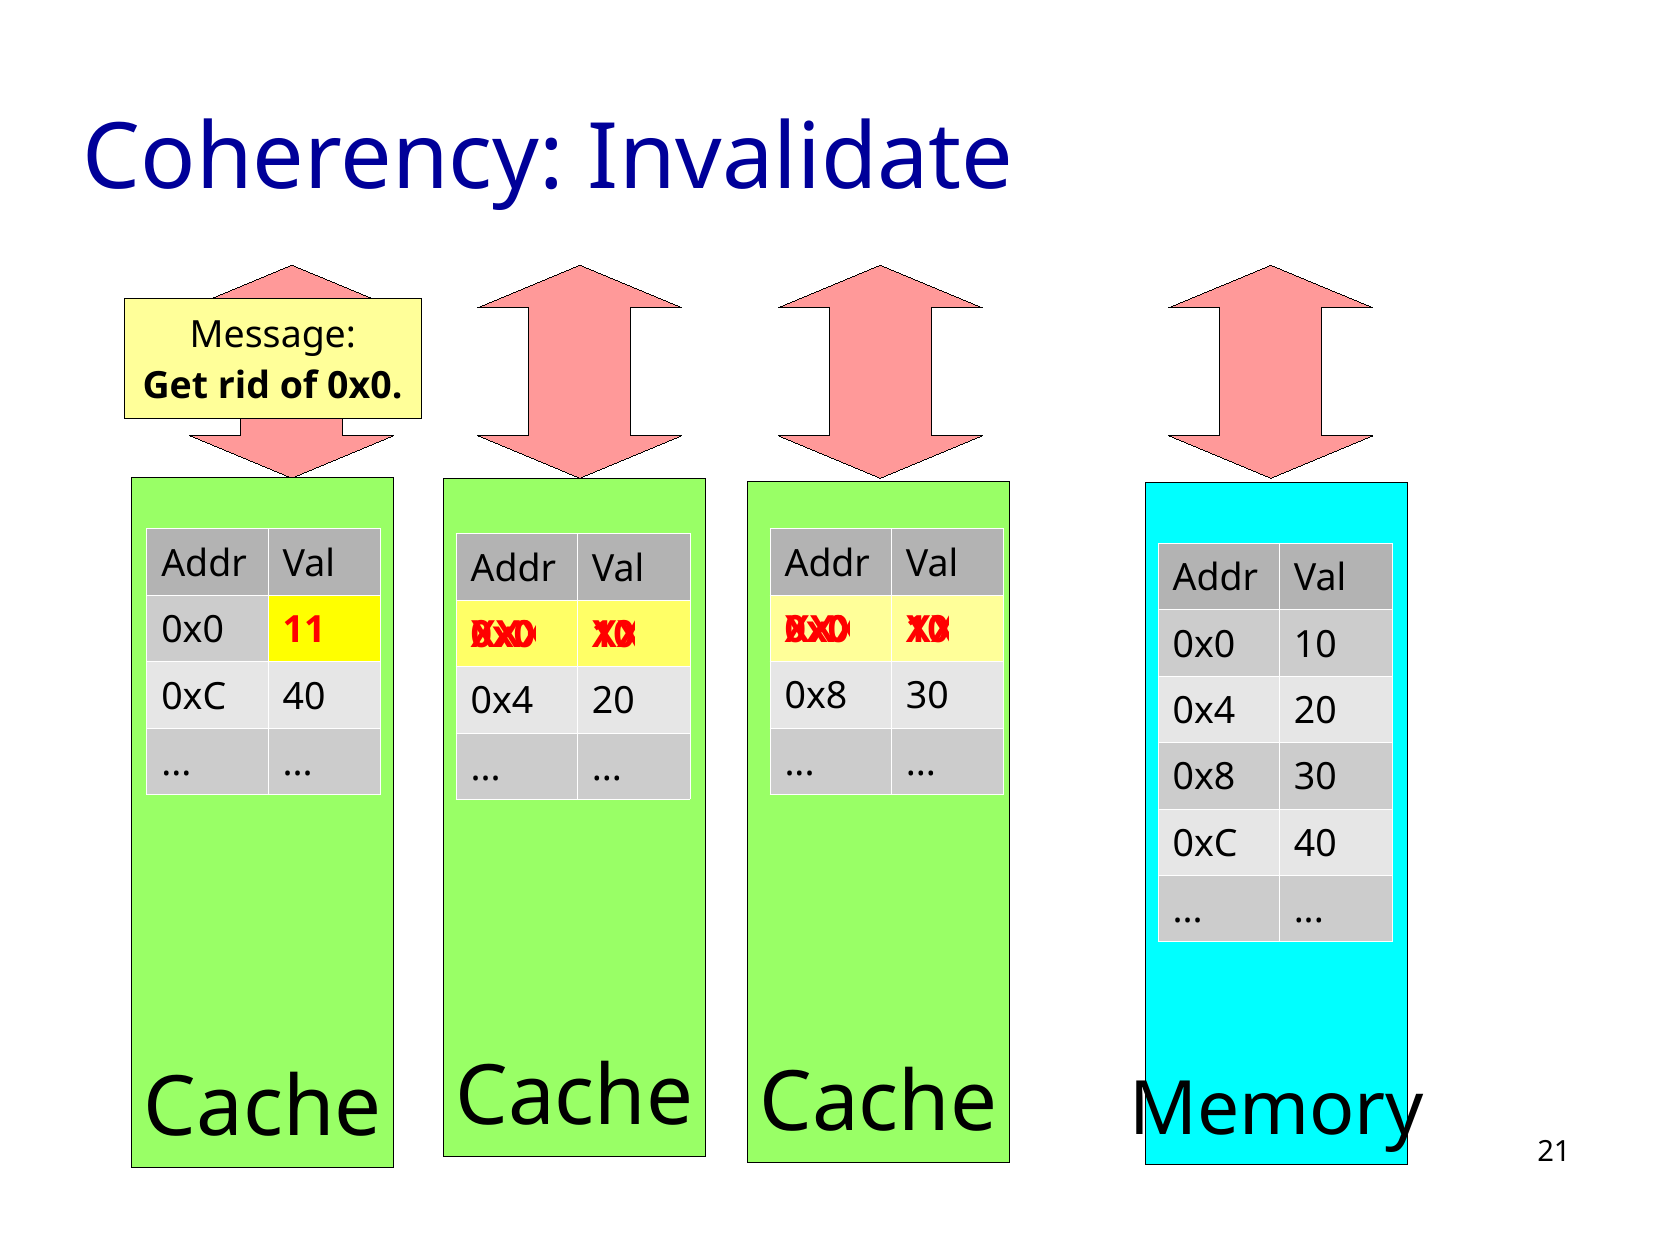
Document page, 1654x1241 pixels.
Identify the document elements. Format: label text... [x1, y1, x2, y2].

table_cell 0x4 [1159, 677, 1279, 742]
table_cell ... [269, 729, 380, 794]
text_box [1168, 265, 1373, 479]
table_cell 0x0 [1159, 610, 1279, 676]
text_box Cache [443, 478, 706, 1157]
table_cell ... [457, 734, 577, 799]
text_box [778, 265, 983, 479]
table_cell 20 [578, 667, 690, 733]
table_header Addr [1159, 544, 1279, 609]
table_header Val [892, 529, 1003, 595]
table_cell 0xC [1159, 810, 1279, 875]
table_cell ... [771, 729, 891, 794]
table_cell ... [1280, 876, 1392, 941]
table_cell ... [892, 729, 1003, 794]
text_box Message: Get rid of 0x0. [124, 298, 422, 419]
table_cell ... [1159, 876, 1279, 941]
table_header Val [269, 529, 380, 595]
table_cell 0x4 [457, 667, 577, 733]
table_cell 0x8 [1159, 743, 1279, 809]
table_cell 11 [269, 596, 380, 661]
table_cell 30 [1280, 743, 1392, 809]
table_header Val [578, 534, 690, 600]
table_cell 30 [892, 662, 1003, 728]
table_cell 0x0 [457, 601, 577, 666]
text_box Cache [747, 481, 1010, 1163]
table_header Addr [147, 529, 268, 595]
text_box Cache [131, 477, 394, 1168]
text_box [477, 265, 682, 478]
table_header Val [1280, 544, 1392, 609]
table_header Addr [457, 534, 577, 600]
table_cell 0x8 [771, 662, 891, 728]
table_cell ... [147, 729, 268, 794]
table_cell 40 [269, 662, 380, 728]
table_cell 20 [1280, 677, 1392, 742]
table_cell 0xC [147, 662, 268, 728]
title Coherency: Invalidate [82, 49, 1571, 257]
table_cell 40 [1280, 810, 1392, 875]
table_cell ... [578, 734, 690, 799]
text_box [212, 265, 372, 298]
text_box Memory [1145, 482, 1408, 1165]
table_cell 0x0 [147, 596, 268, 661]
table_header Addr [771, 529, 891, 595]
table_cell 0x0 [771, 596, 891, 661]
text_box [189, 419, 394, 477]
table_cell 10 [1280, 610, 1392, 676]
table_cell 10 [578, 601, 690, 666]
table_cell 10 [892, 596, 1003, 661]
